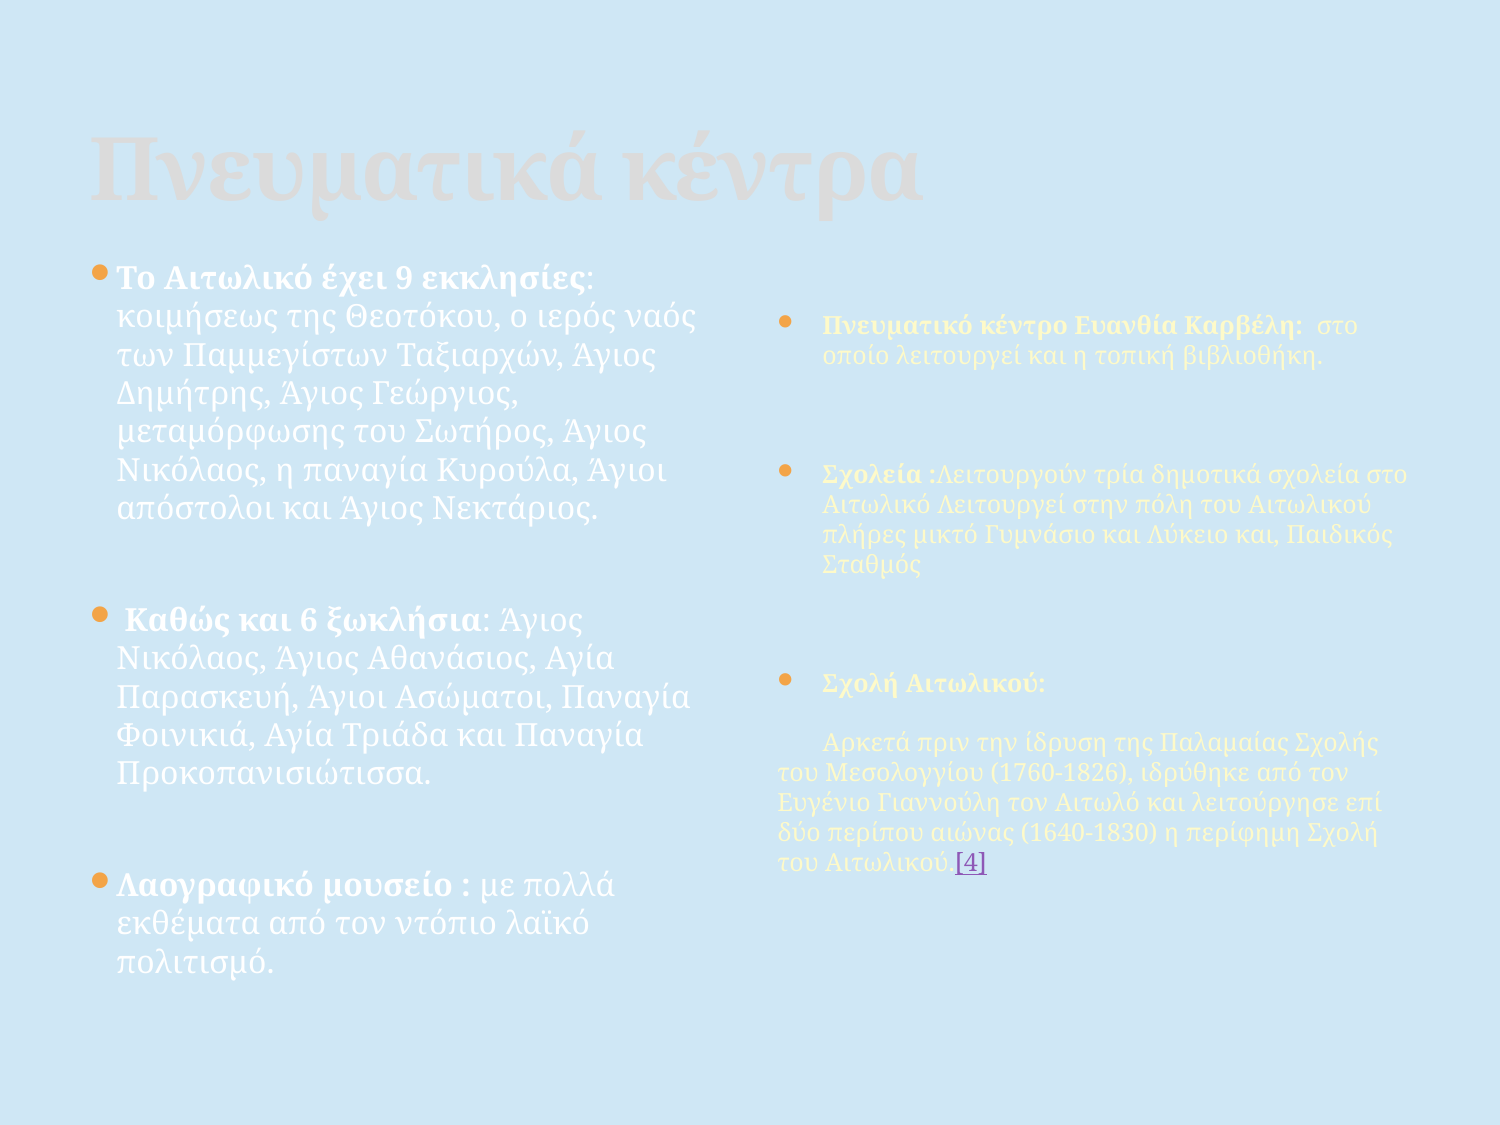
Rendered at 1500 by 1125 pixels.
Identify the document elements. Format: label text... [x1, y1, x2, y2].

list Το Αιτωλικό έχει 9 εκκλησίες: κοιμήσεως της Θεοτόκου, ο ιερός ναός των Παμμεγίστων Ταξιαρχών, Άγιος Δημήτρης, Άγιος Γεώργιος, μεταμόρφωσης του Σωτήρος, Άγιος Νικόλαος, η παναγία Κυρούλα, Άγιοι απόστολοι και Άγιος Νεκτάριος. Καθώς και 6 ξωκλήσια: Άγιος Νικόλαος, Άγιος Αθανάσιος, Αγία Παρασκευή, Άγιοι Ασώματοι, Παναγία Φοινικιά, Αγία Τριάδα και Παναγία Προκοπανισιώτισσα. Λαογραφικό μουσείο : με πολλά εκθέματα από τον ντόπιο λαϊκό πολιτισμό. [75, 249, 741, 1000]
list Πνευματικό κέντρο Ευανθία Καρβέλη: στο οποίο λειτουργεί και η τοπική βιβλιοθήκη. Σχολεία :Λειτουργούν τρία δημοτικά σχολεία στο Αιτωλικό Λειτουργεί στην πόλη του Αιτωλικού πλήρες μικτό Γυμνάσιο και Λύκειο και, Παιδικός Σταθμός Σχολή Αιτωλικού: Αρκετά πριν την ίδρυση της Παλαμαίας Σχολής του Μεσολογγίου (1760-1826), ιδρύθηκε από τον Ευγένιο Γιαννούλη τον Αιτωλό και λειτούργησε επί δύο περίπου αιώνας (1640-1830) η περίφημη Σχολή του Αιτωλικού.[4] [762, 249, 1429, 1000]
title Πνευματικά κέντρα [75, 24, 1425, 225]
